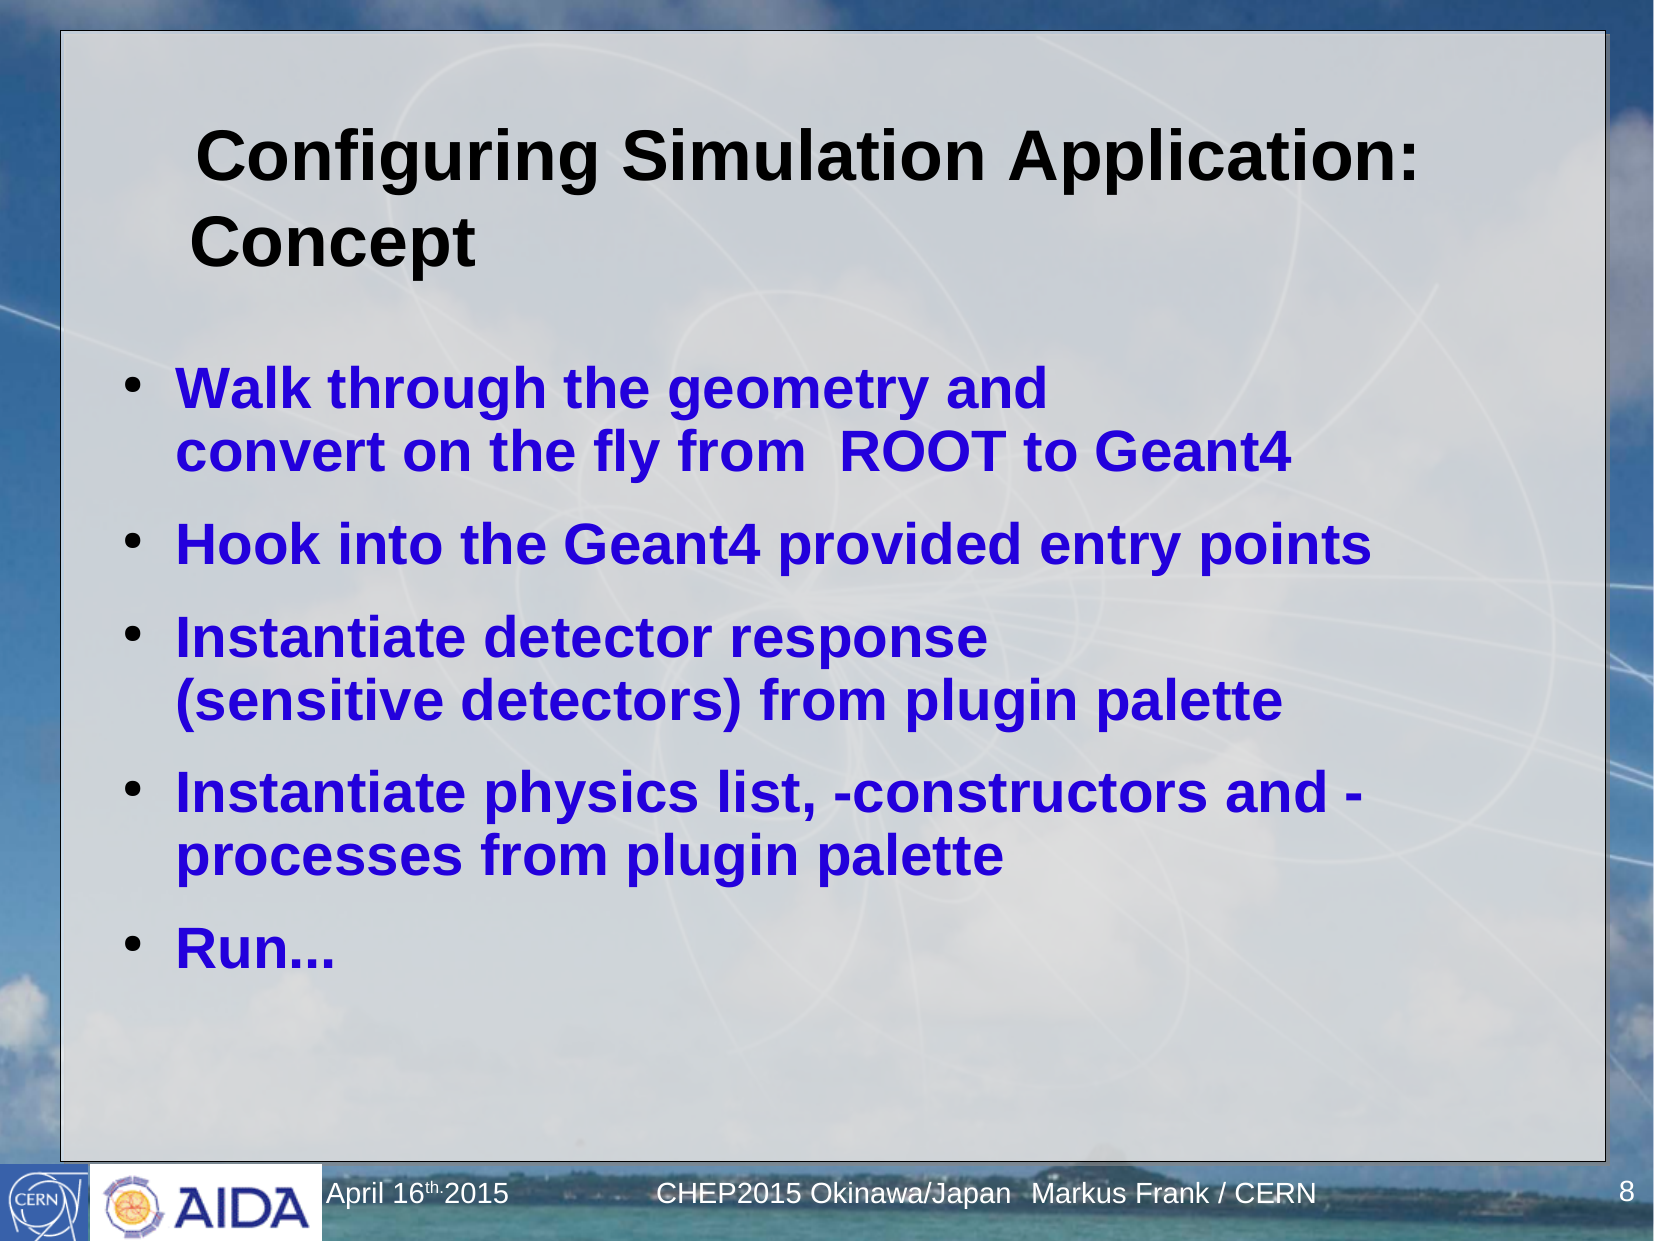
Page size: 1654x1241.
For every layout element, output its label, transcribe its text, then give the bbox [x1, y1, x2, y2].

picture [0, 0, 1654, 1241]
title Configuring Simulation Application: Concept [154, 90, 1536, 298]
list Walk through the geometry and convert on the fly from ROOT to Geant4 Hook into the Geant4 provided entry points Instantiate detector response (sensitive detectors) from plugin palette Instantiate physics list, -constructors and -processes from plugin palette Run... [90, 350, 1576, 1071]
